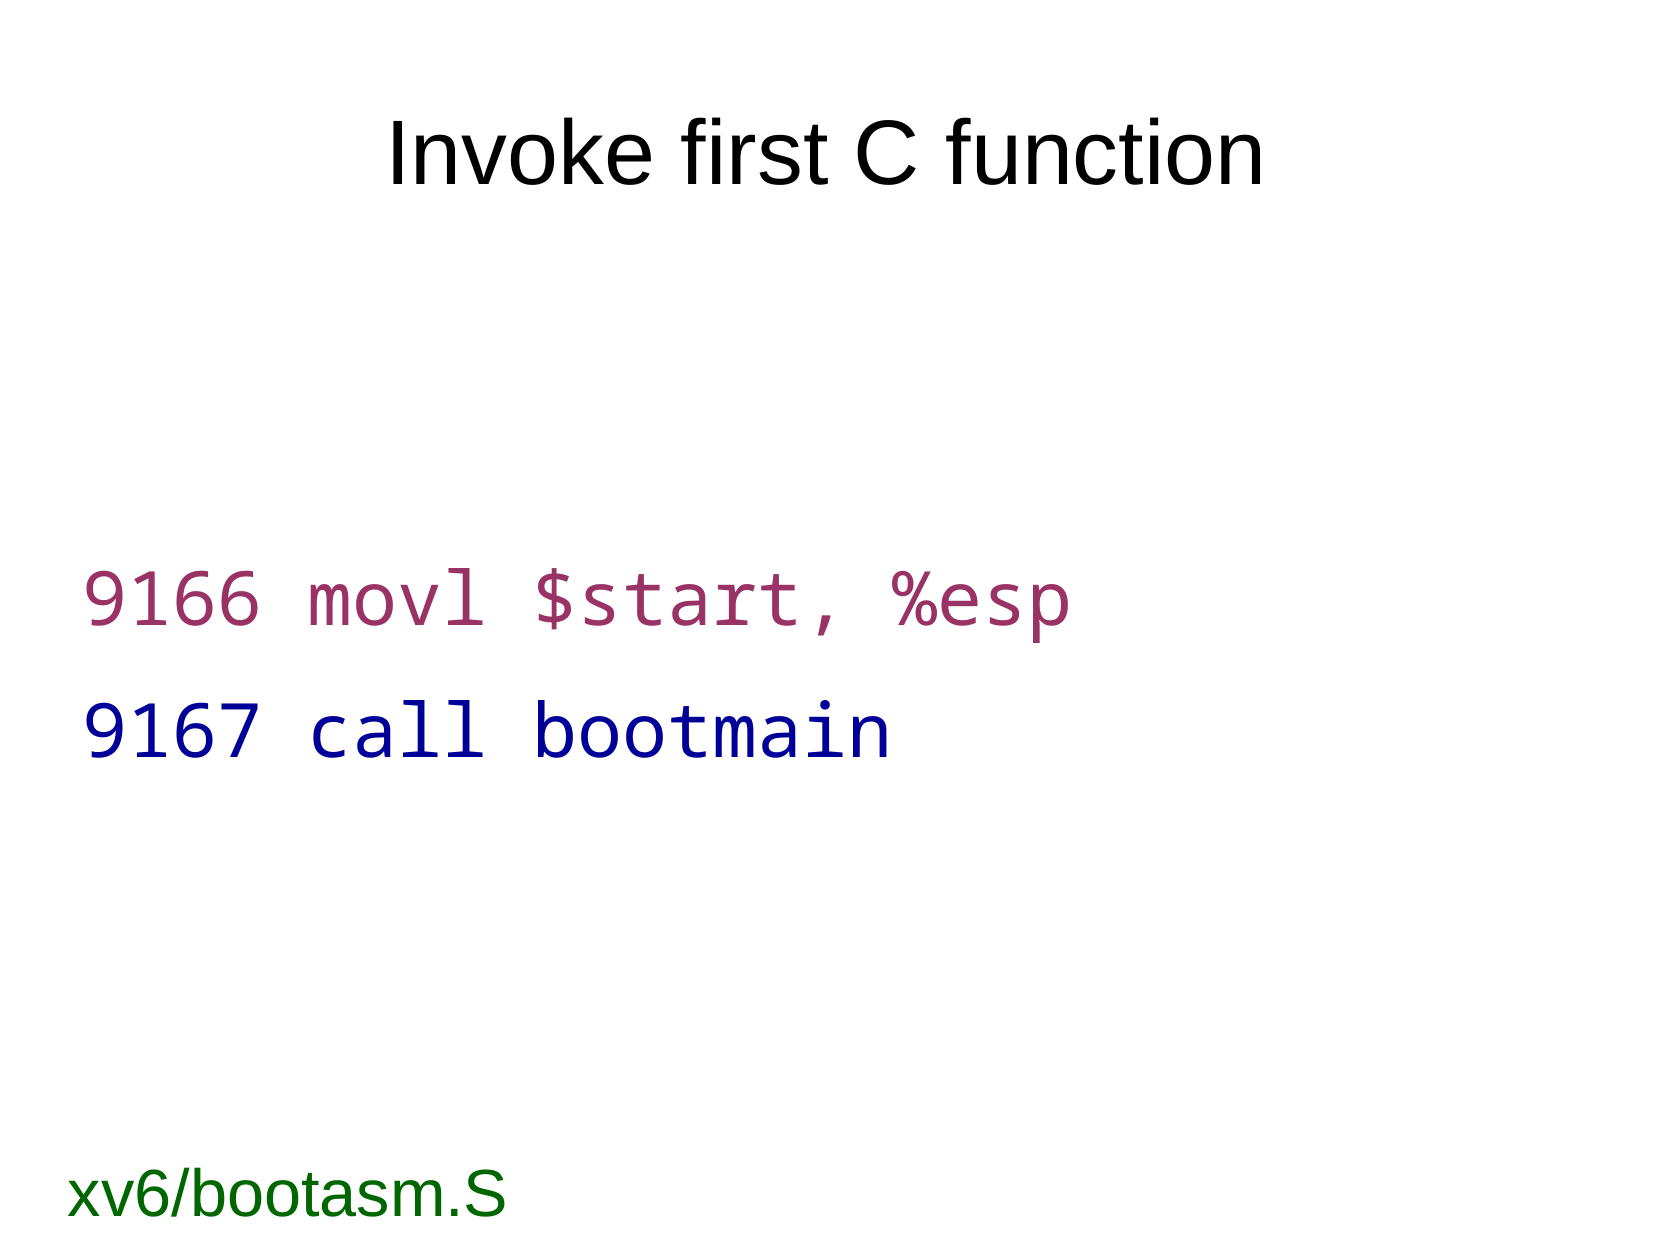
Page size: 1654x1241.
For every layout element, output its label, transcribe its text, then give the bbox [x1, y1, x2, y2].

title Invoke first C function [82, 49, 1571, 257]
list 9166 movl $start, %esp 9167 call bootmain [82, 300, 1571, 1163]
text_box xv6/bootasm.S [53, 1148, 638, 1238]
